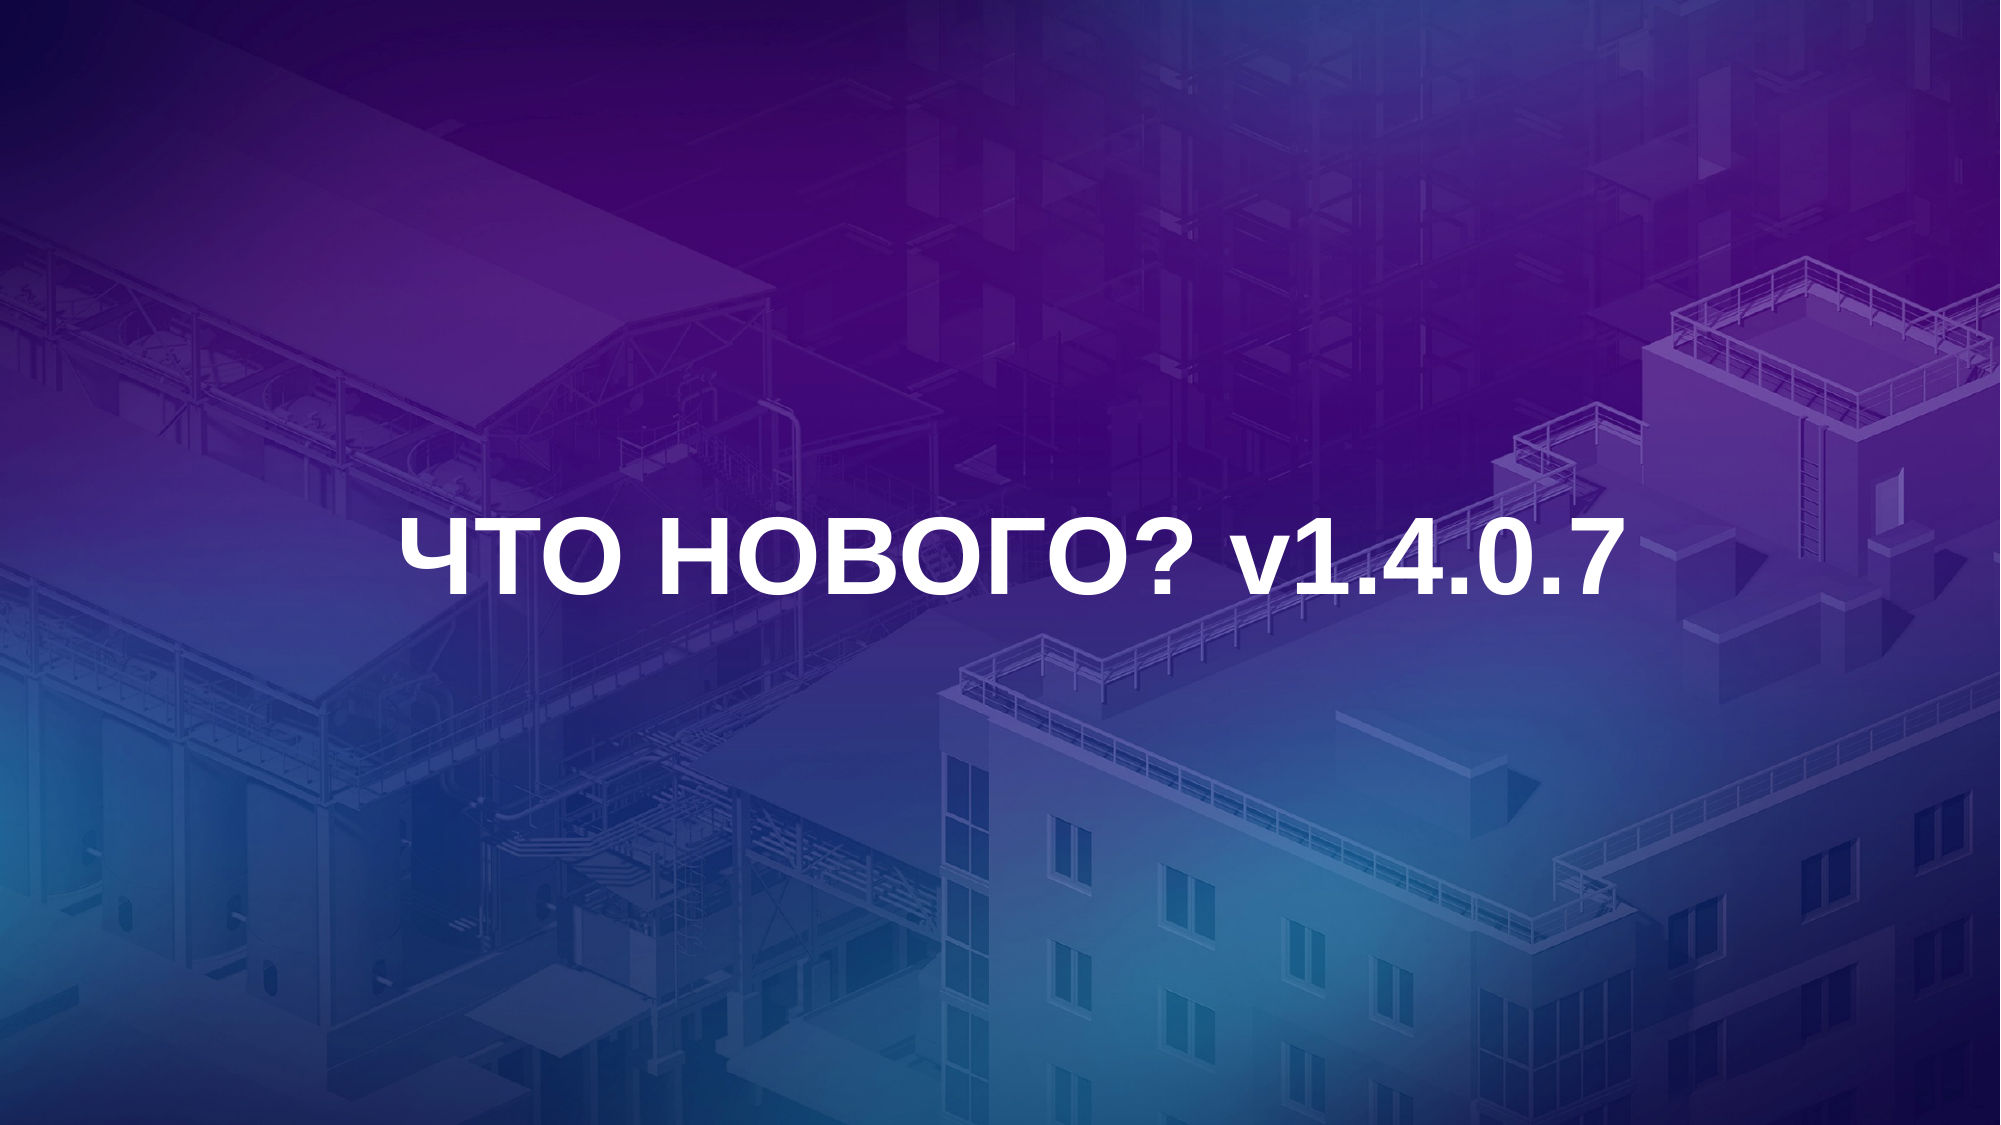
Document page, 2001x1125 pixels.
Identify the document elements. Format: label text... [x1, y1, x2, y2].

picture [0, 0, 2000, 1125]
text_box ЧТО НОВОГО? v1.4.0.7 [82, 499, 1945, 626]
